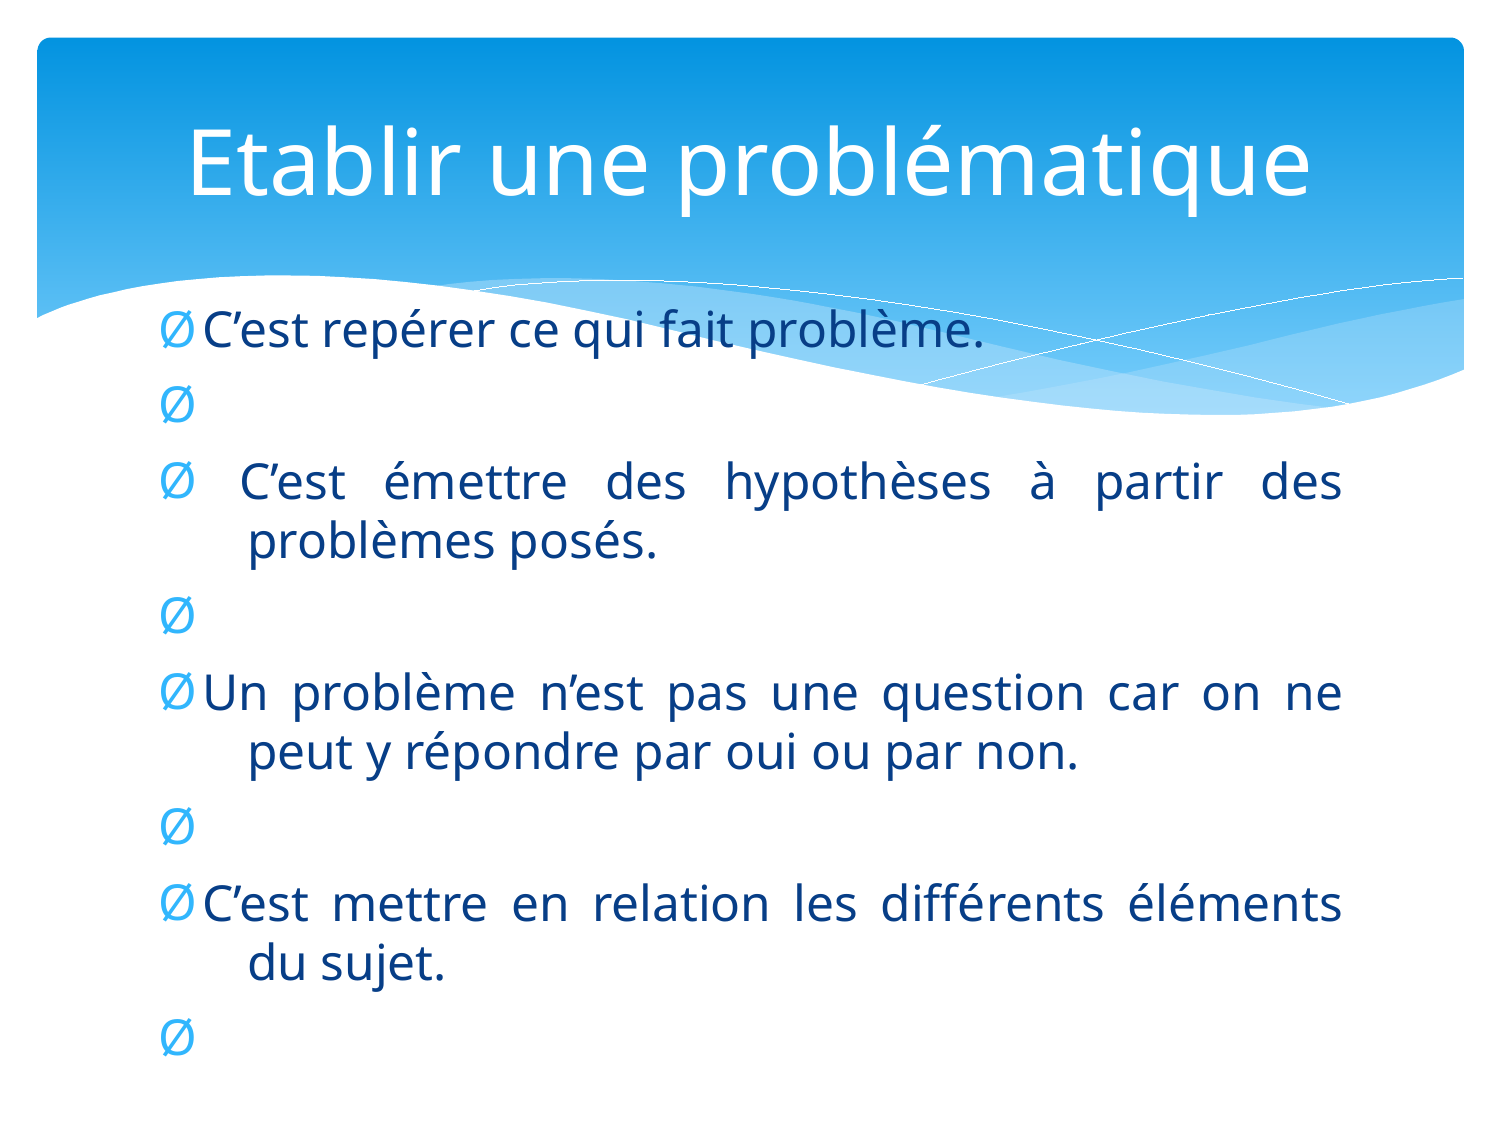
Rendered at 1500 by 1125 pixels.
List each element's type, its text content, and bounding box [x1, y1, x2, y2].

title Etablir une problématique [75, 55, 1426, 262]
list C’est repérer ce qui fait problème. C’est émettre des hypothèses à partir des problèmes posés. Un problème n’est pas une question car on ne peut y répondre par oui ou par non. C’est mettre en relation les différents éléments du sujet. [143, 290, 1359, 1006]
